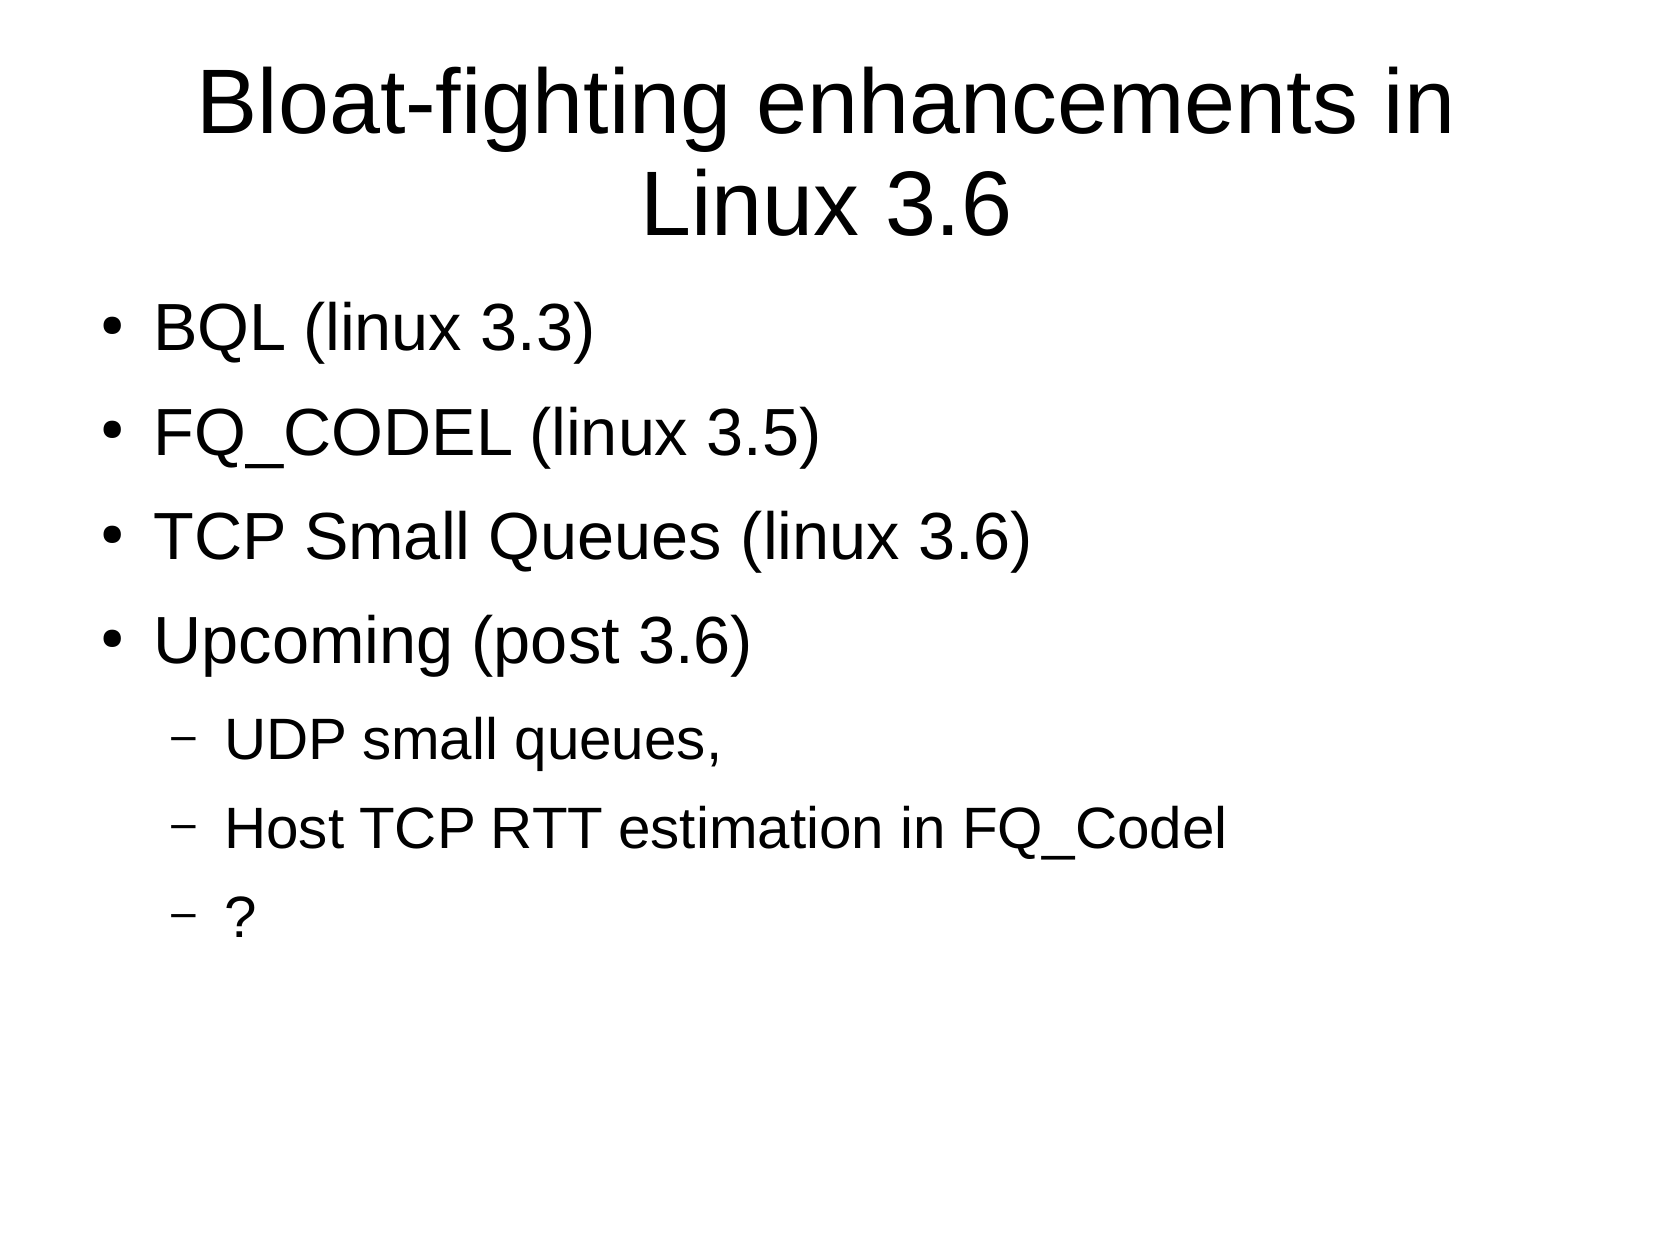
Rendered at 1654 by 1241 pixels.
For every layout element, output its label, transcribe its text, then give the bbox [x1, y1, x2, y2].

list BQL (linux 3.3) FQ_CODEL (linux 3.5) TCP Small Queues (linux 3.6) Upcoming (post 3.6) UDP small queues, Host TCP RTT estimation in FQ_Codel ? [82, 290, 1538, 1010]
title Bloat-fighting enhancements in Linux 3.6 [82, 49, 1571, 257]
